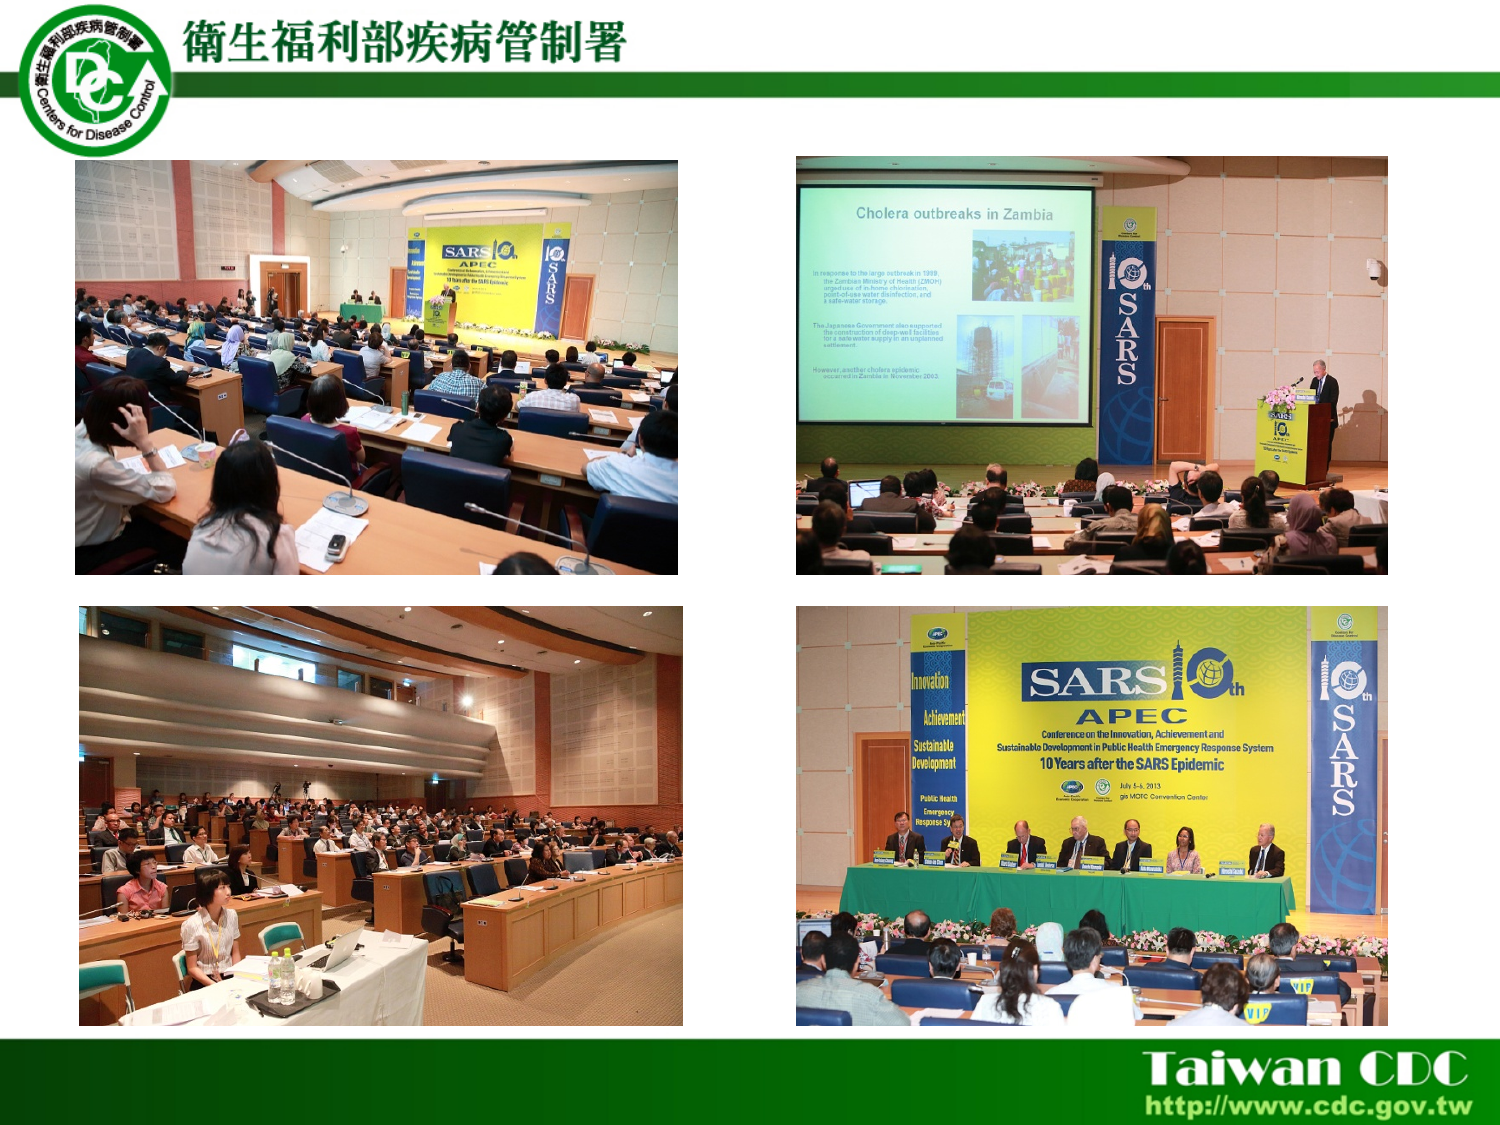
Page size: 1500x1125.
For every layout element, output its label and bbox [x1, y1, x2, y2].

picture [796, 607, 1388, 1027]
picture [796, 156, 1388, 575]
picture [79, 607, 683, 1027]
picture [75, 160, 678, 575]
